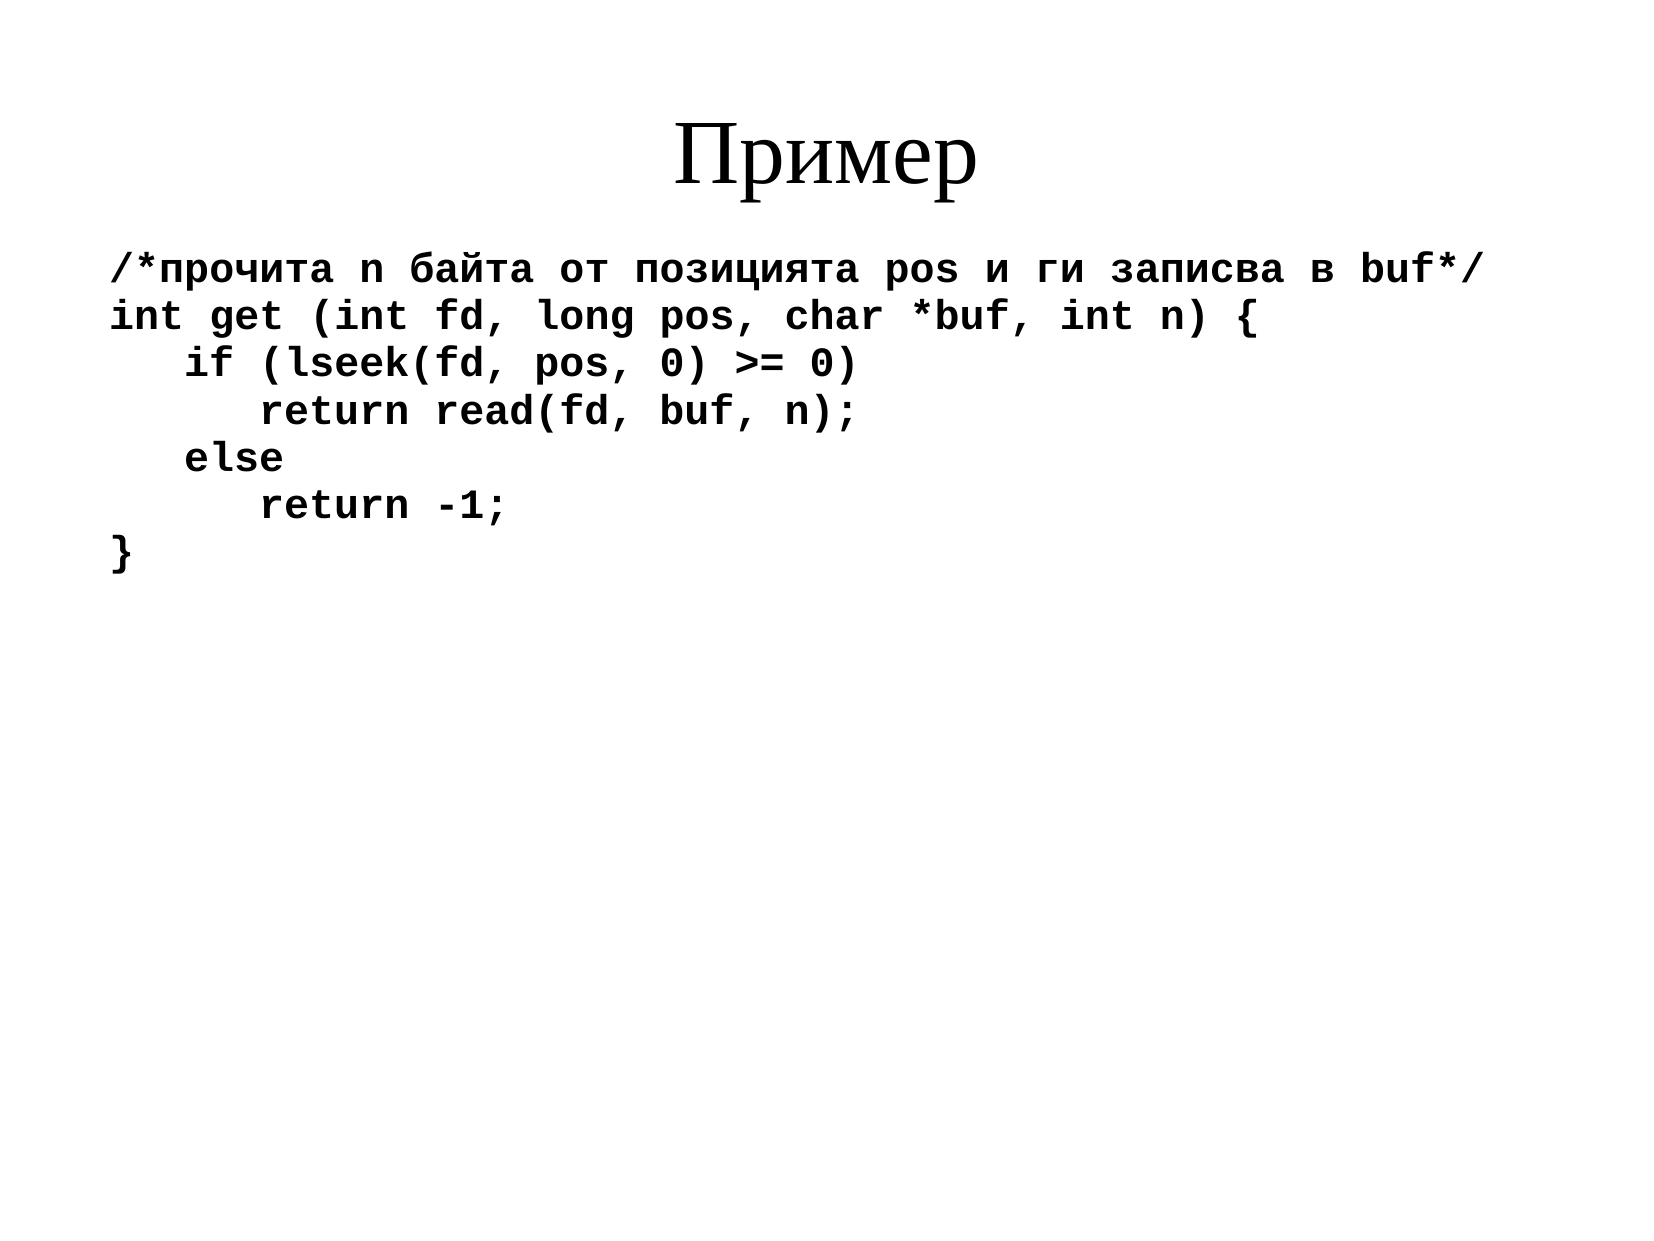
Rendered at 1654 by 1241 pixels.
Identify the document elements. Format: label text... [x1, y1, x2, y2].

title Пример [82, 49, 1571, 257]
text_box /*прочита n байта от позицията pos и ги записва в buf*/ int get (int fd, long pos, char *buf, int n) { if (lseek(fd, pos, 0) >= 0) return read(fd, buf, n); else return -1; } [94, 240, 1554, 590]
